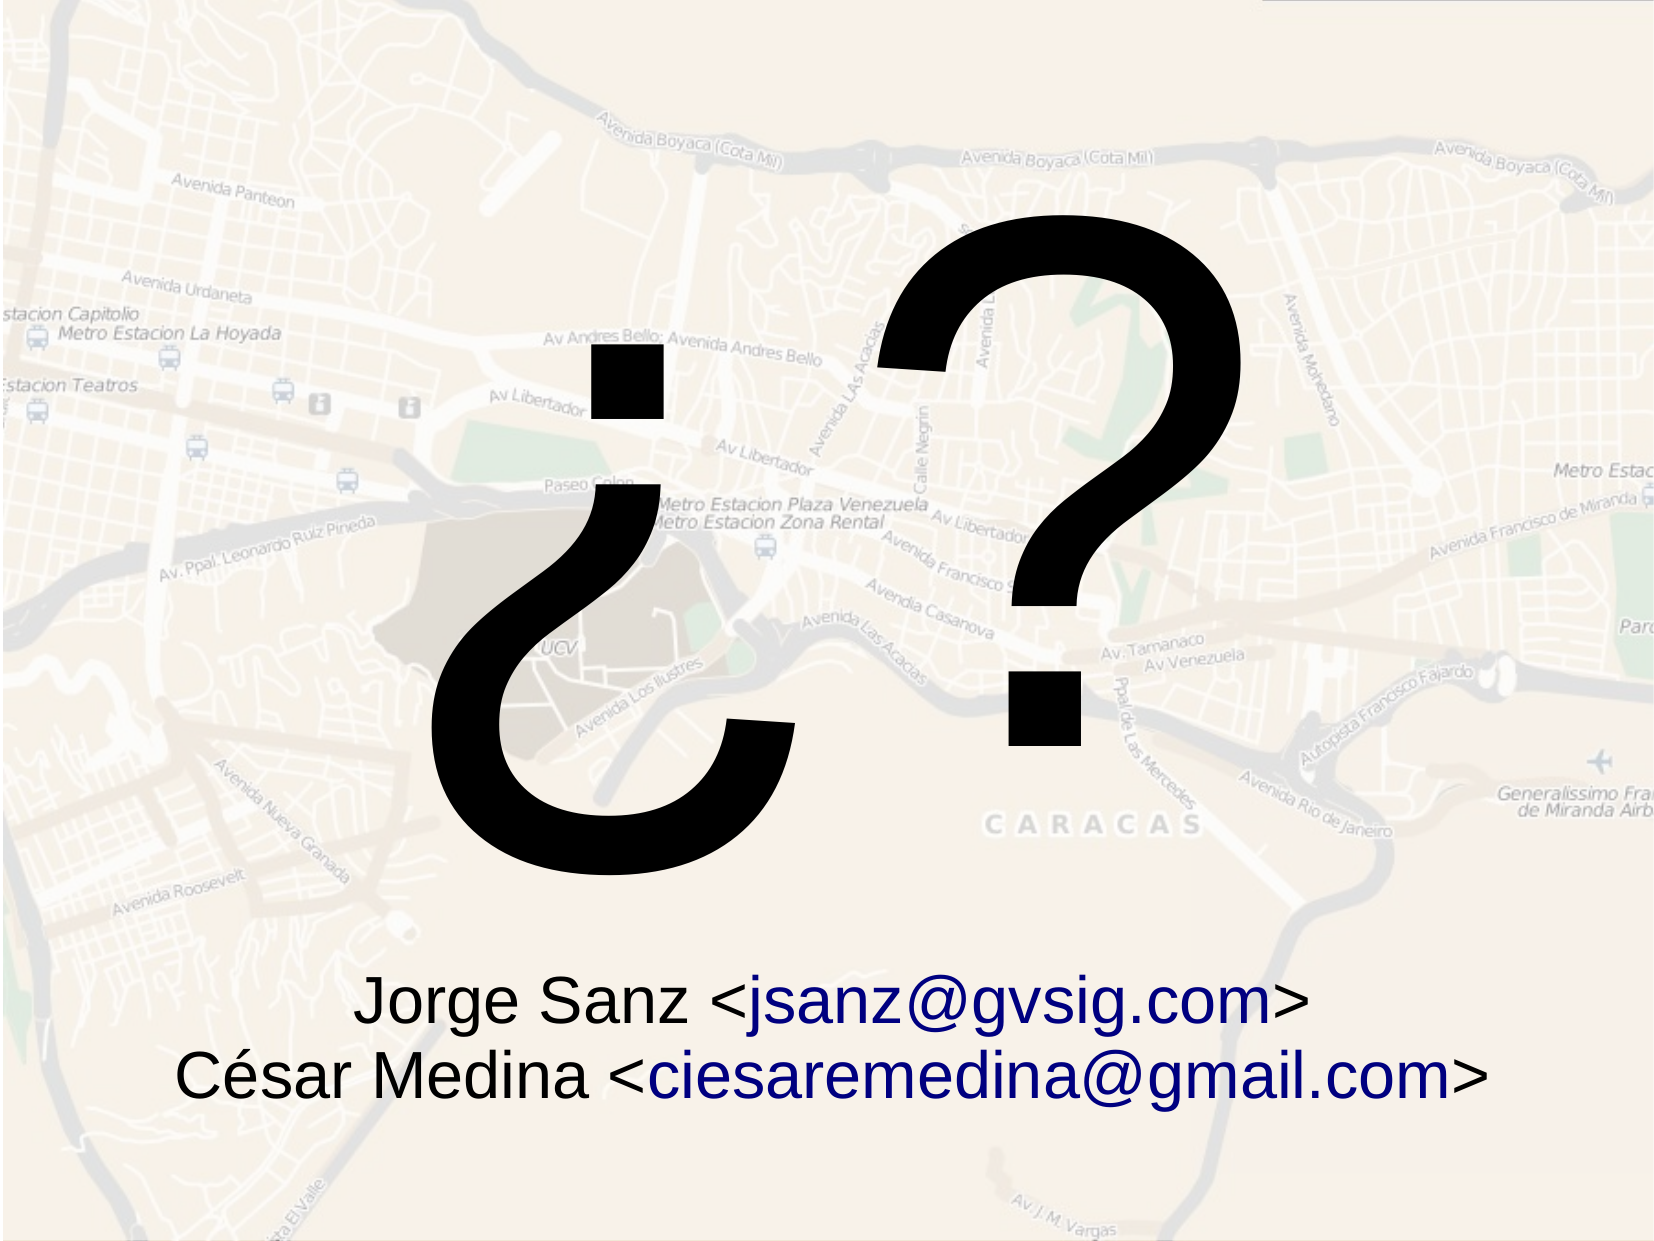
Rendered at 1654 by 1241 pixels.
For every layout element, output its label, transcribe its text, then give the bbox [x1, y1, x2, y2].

title ¿? [82, 49, 1571, 916]
text_box Jorge Sanz <jsanz@gvsig.com> César Medina <ciesaremedina@gmail.com> [88, 944, 1577, 1131]
